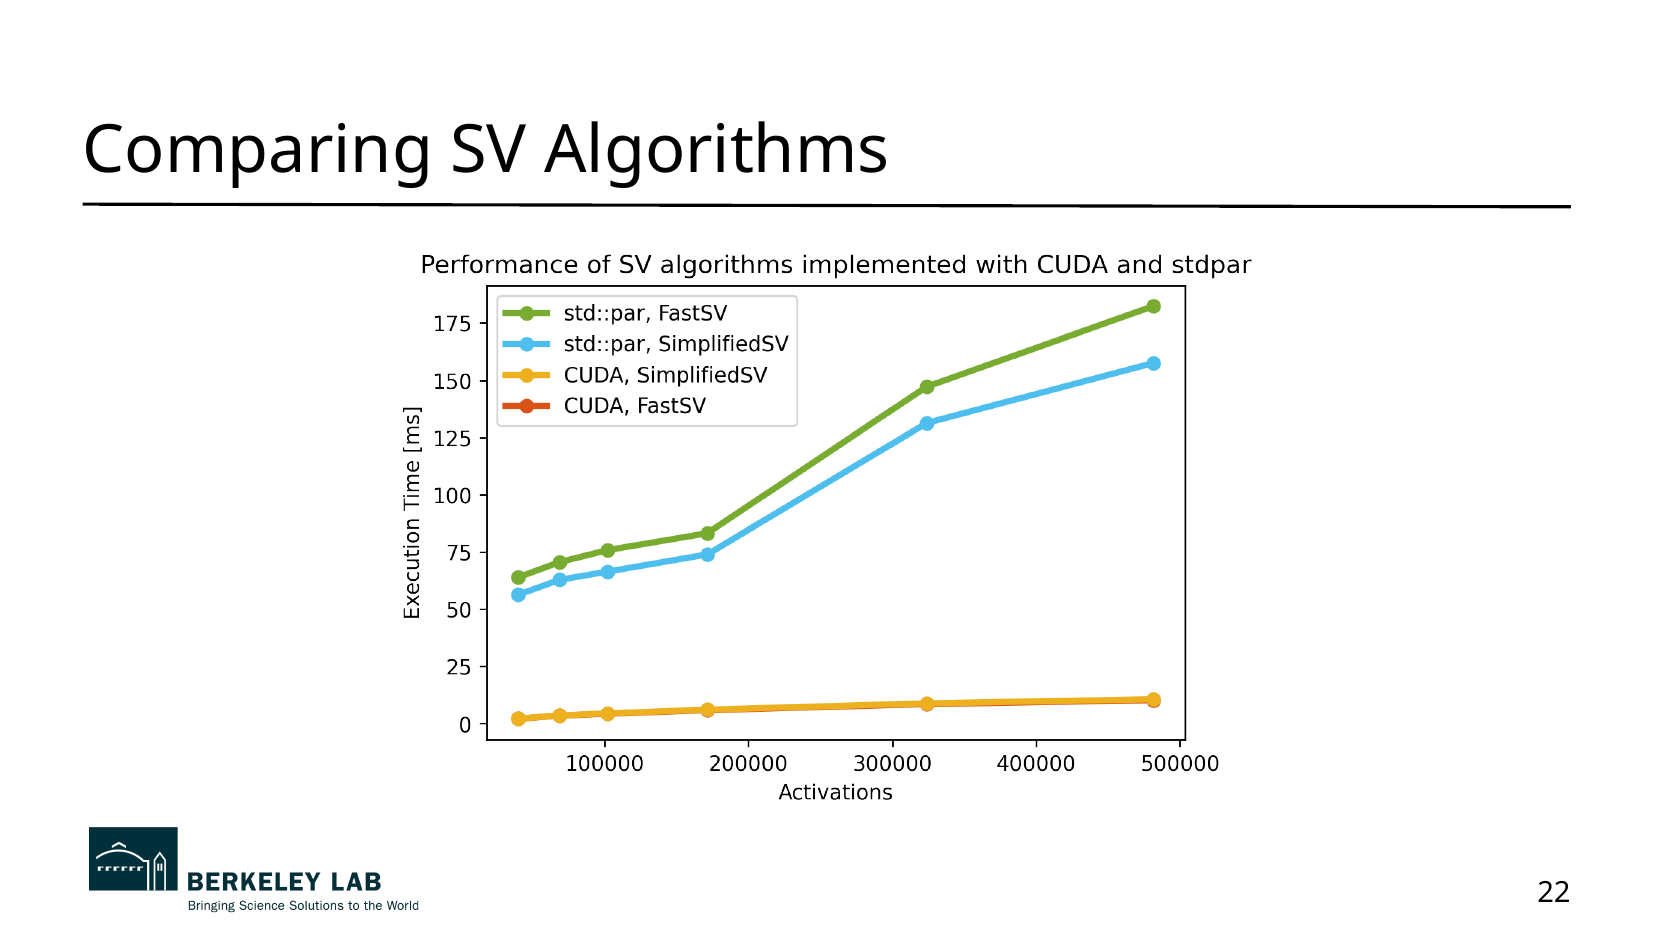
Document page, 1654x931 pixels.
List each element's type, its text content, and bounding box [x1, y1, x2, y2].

picture [71, 239, 1266, 930]
title Comparing SV Algorithms [82, 37, 1571, 193]
